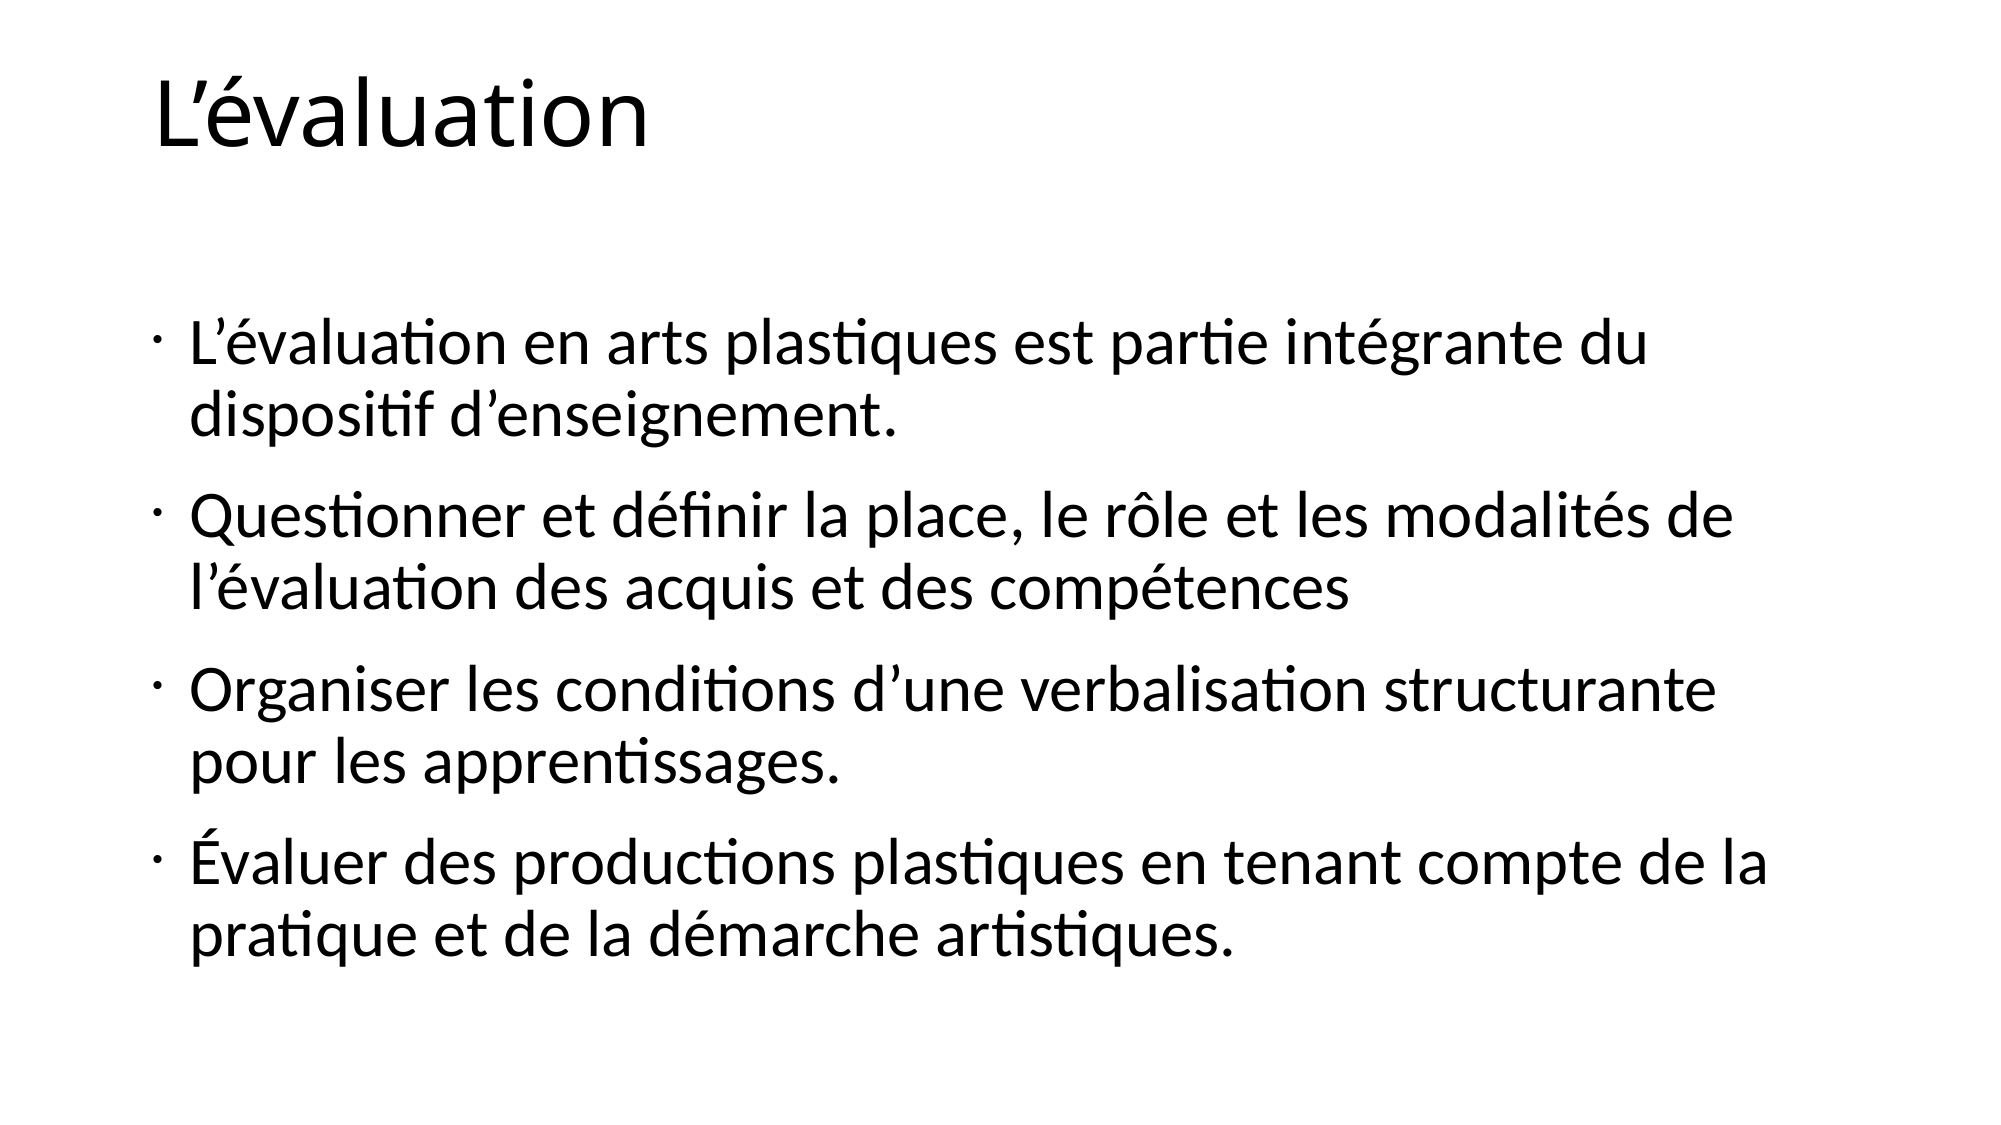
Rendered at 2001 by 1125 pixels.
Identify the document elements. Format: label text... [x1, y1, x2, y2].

title L’évaluation [137, 59, 1863, 278]
list L’évaluation en arts plastiques est partie intégrante du dispositif d’enseignement. Questionner et définir la place, le rôle et les modalités de l’évaluation des acquis et des compétences Organiser les conditions d’une verbalisation structurante pour les apprentissages. Évaluer des productions plastiques en tenant compte de la pratique et de la démarche artistiques. [137, 299, 1863, 1014]
